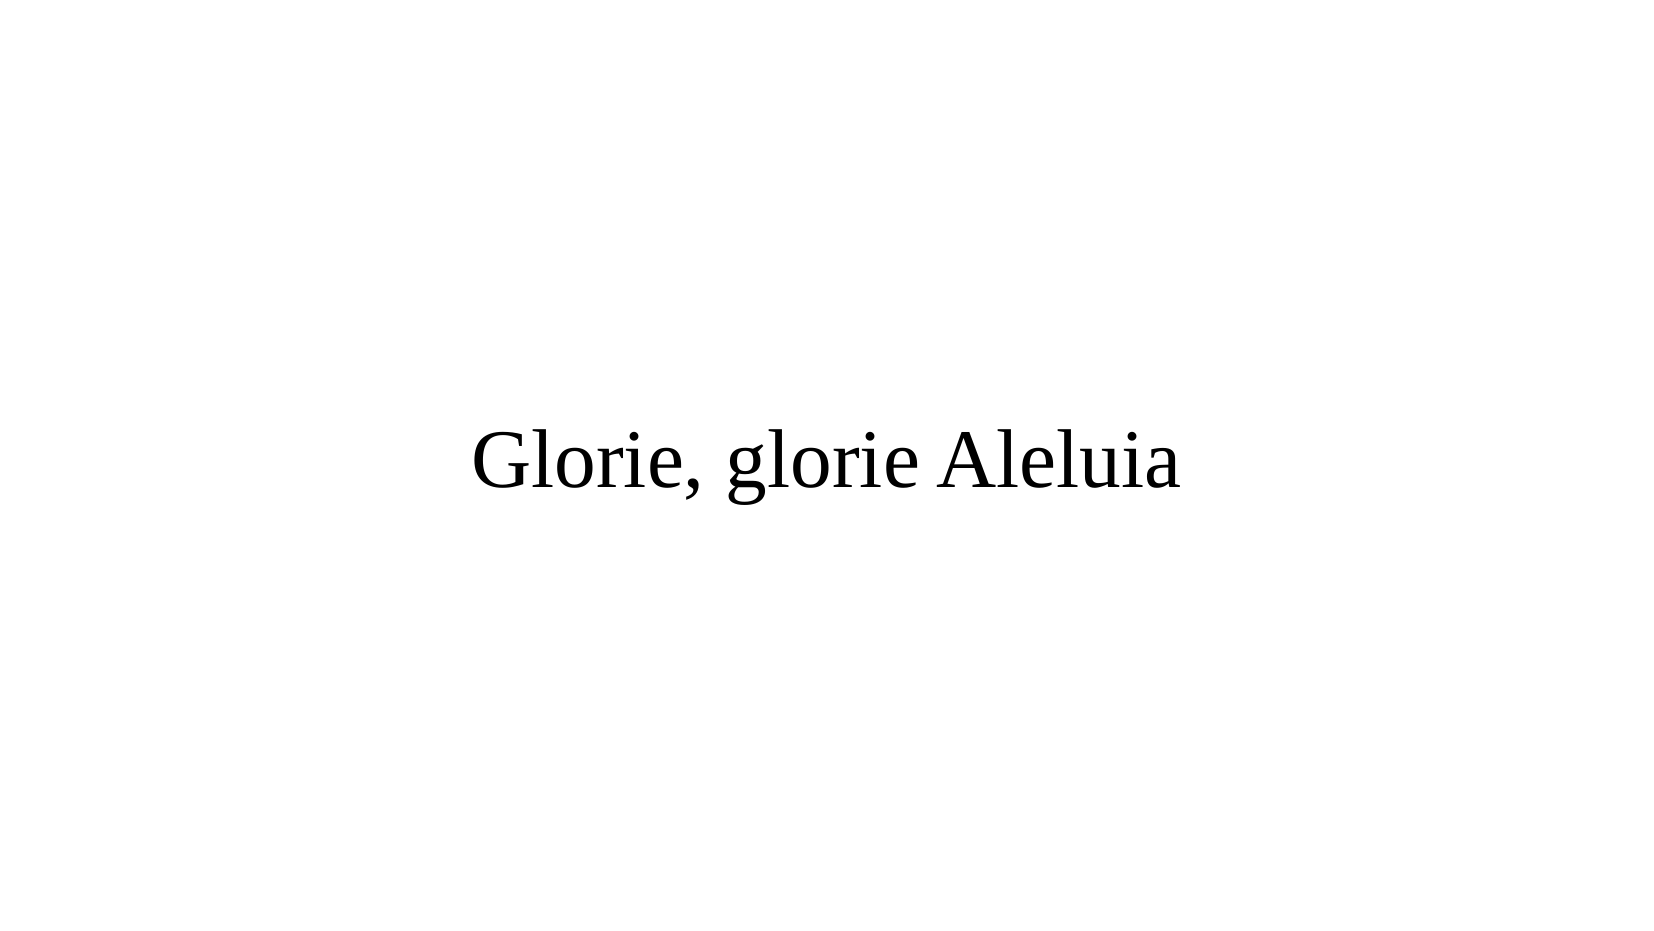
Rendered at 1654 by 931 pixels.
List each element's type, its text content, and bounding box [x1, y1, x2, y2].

subtitle Glorie, glorie Aleluia [0, 396, 1654, 505]
